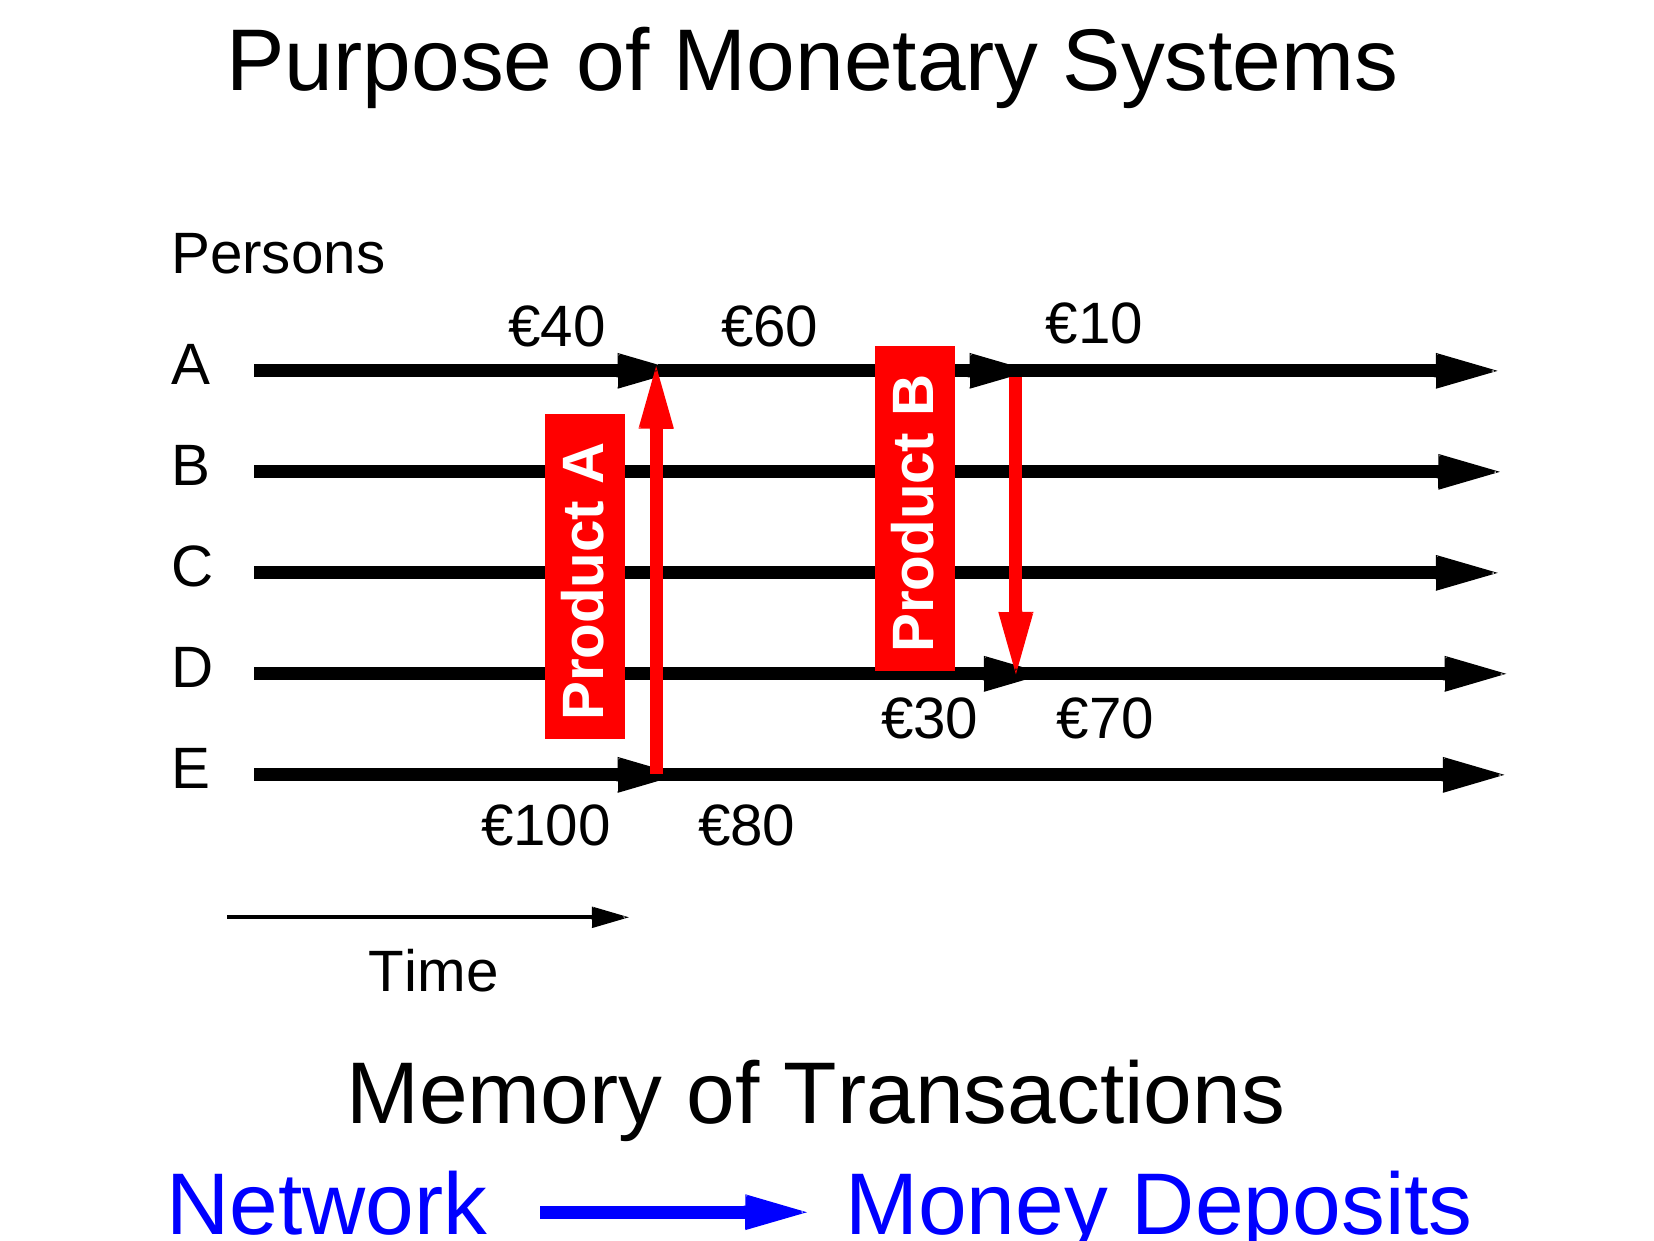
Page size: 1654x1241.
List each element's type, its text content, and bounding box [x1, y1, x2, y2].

text_box €70 [1056, 685, 1157, 754]
text_box Time [368, 938, 502, 1007]
text_box B [171, 433, 232, 501]
text_box E [171, 736, 232, 804]
text_box Network [166, 1155, 496, 1241]
text_box Product B [880, 363, 948, 653]
text_box €10 [1045, 291, 1146, 359]
text_box C [171, 534, 232, 602]
text_box Product A [550, 431, 618, 721]
text_box €80 [698, 792, 799, 861]
text_box Persons [171, 220, 392, 289]
text_box €60 [721, 293, 821, 362]
text_box Purpose of Monetary Systems [226, 11, 1428, 113]
text_box Memory of Transactions [346, 1044, 1309, 1147]
text_box [254, 346, 1507, 793]
text_box €30 [880, 685, 981, 754]
text_box Money Deposits [845, 1155, 1489, 1241]
text_box €40 [508, 293, 609, 362]
text_box [540, 1194, 807, 1231]
text_box €100 [480, 792, 615, 861]
text_box [227, 906, 629, 929]
text_box A [171, 332, 232, 401]
text_box D [171, 635, 232, 703]
